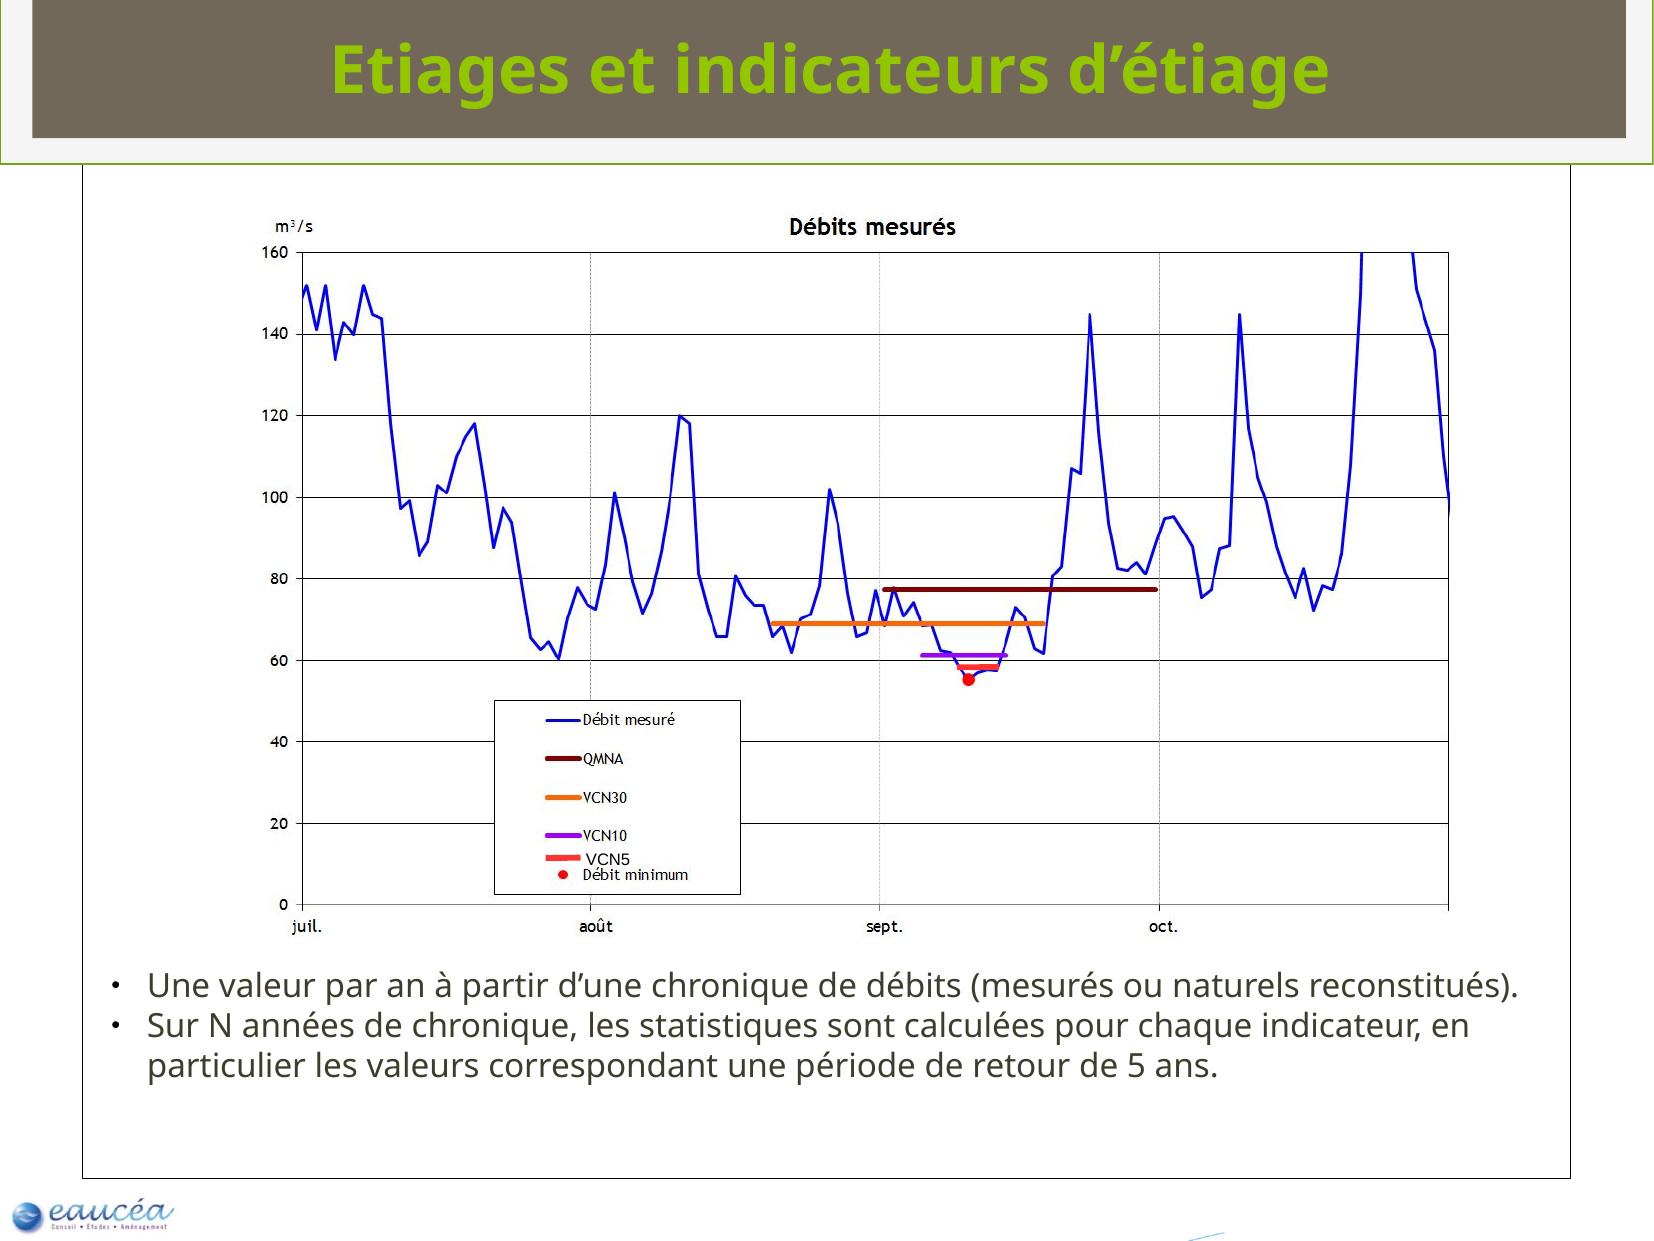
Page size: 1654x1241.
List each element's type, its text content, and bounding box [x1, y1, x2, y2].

text_box VCN5 [571, 842, 660, 877]
picture [0, 1192, 1225, 1241]
text_box Une valeur par an à partir d’une chronique de débits (mesurés ou naturels reconstitués). Sur N années de chronique, les statistiques sont calculées pour chaque indicateur, en particulier les valeurs correspondant une période de retour de 5 ans. [96, 957, 1558, 1173]
picture [253, 203, 1464, 946]
text_box Etiages et indicateurs d’étiage [32, 0, 1629, 139]
